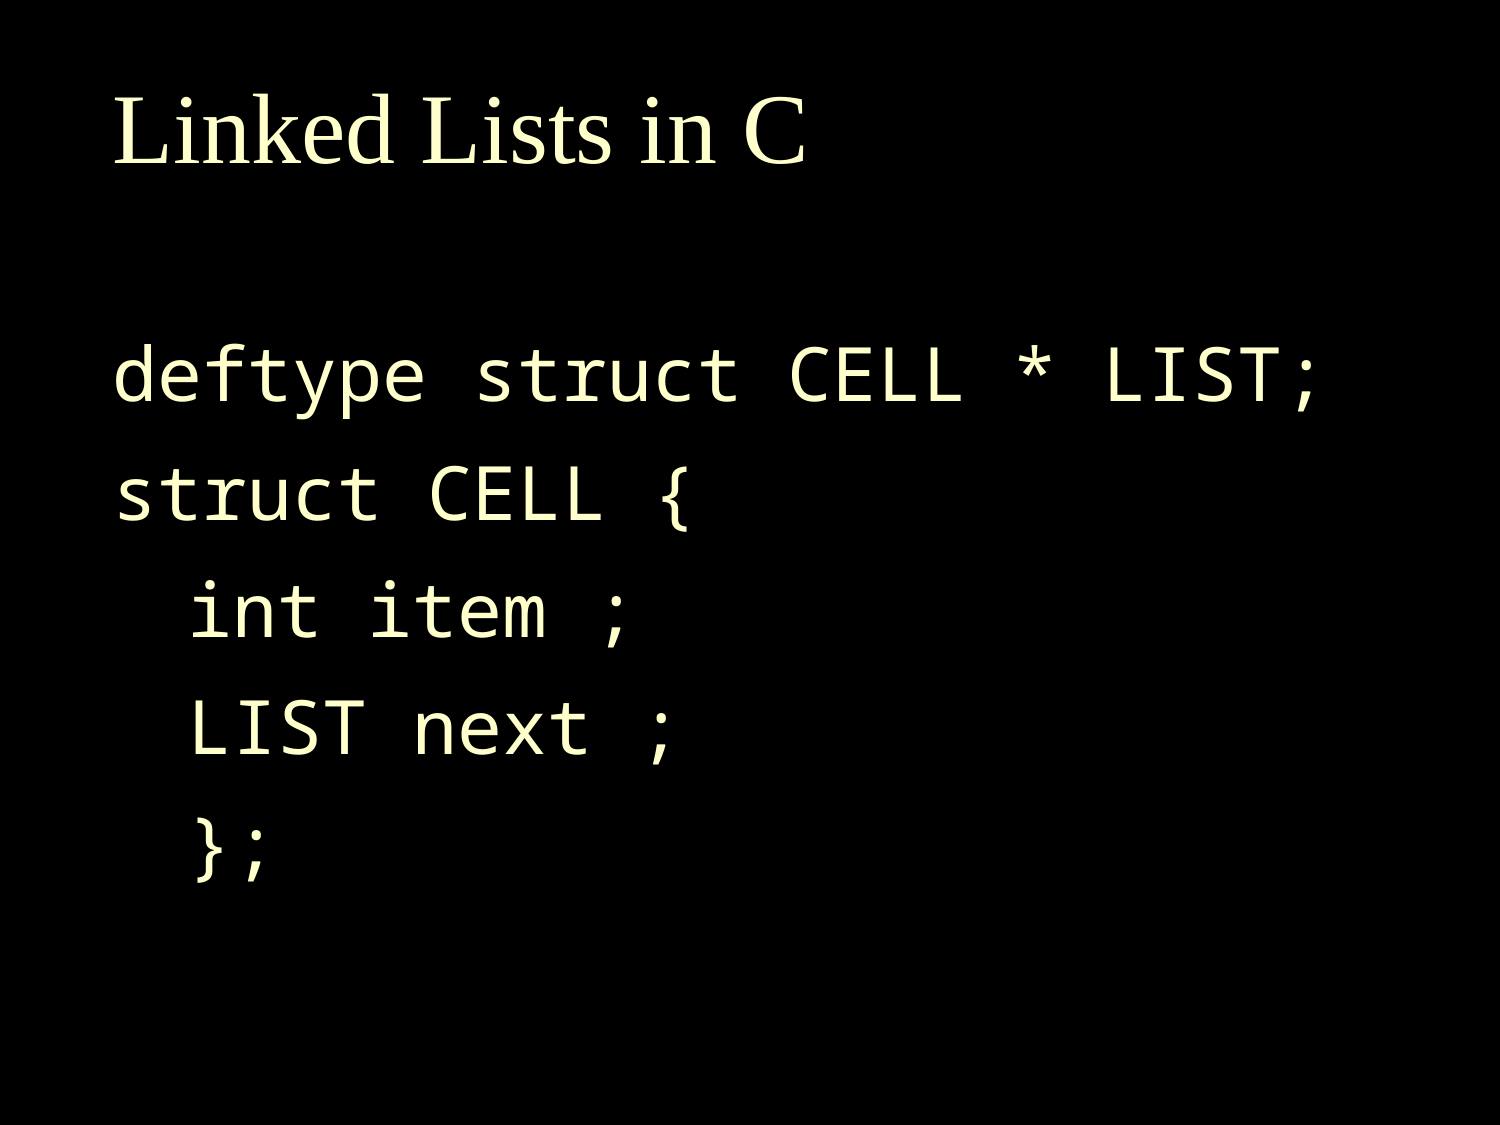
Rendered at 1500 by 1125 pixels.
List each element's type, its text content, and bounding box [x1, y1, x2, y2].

list Linked Lists in C deftype struct CELL * LIST; struct CELL { int item ; LIST next ; }; [112, 75, 1426, 1011]
